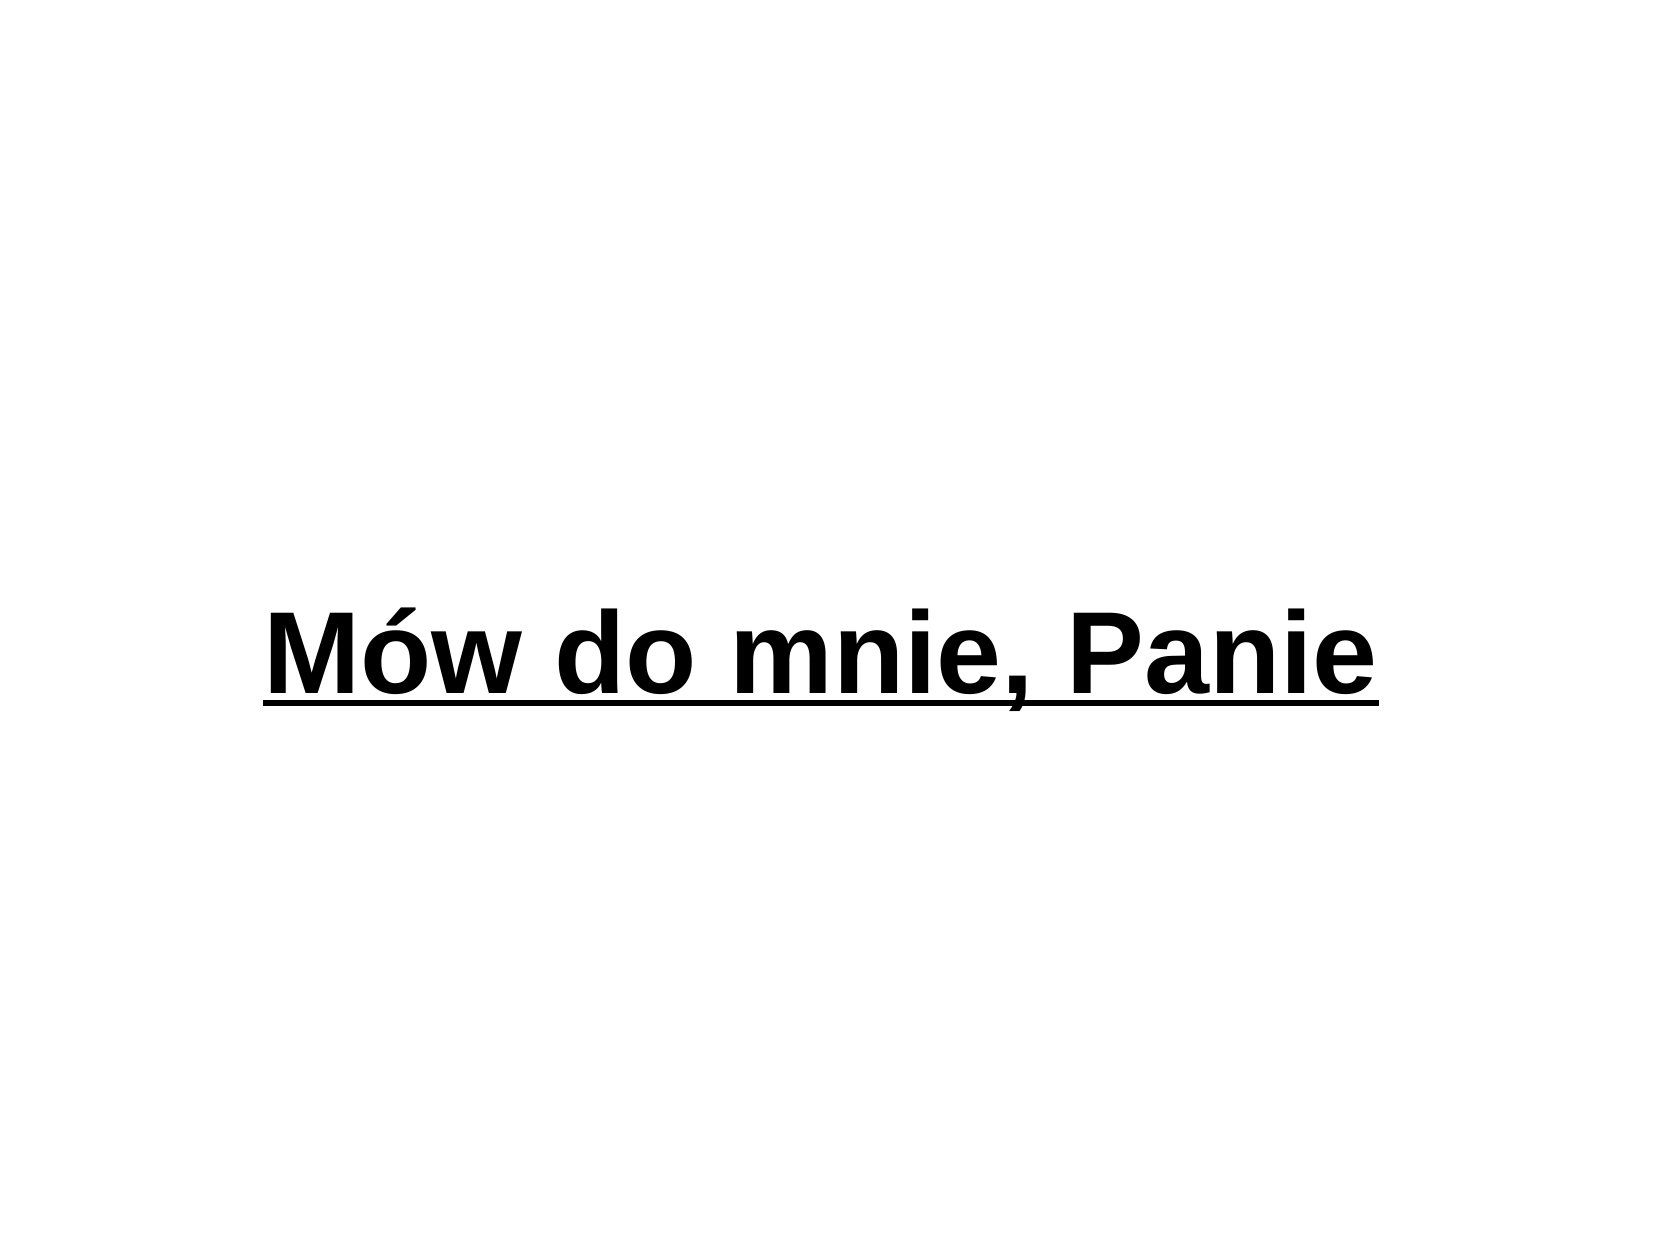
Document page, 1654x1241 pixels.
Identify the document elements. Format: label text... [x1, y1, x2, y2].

subtitle Mów do mnie, Panie [0, 0, 1642, 1241]
